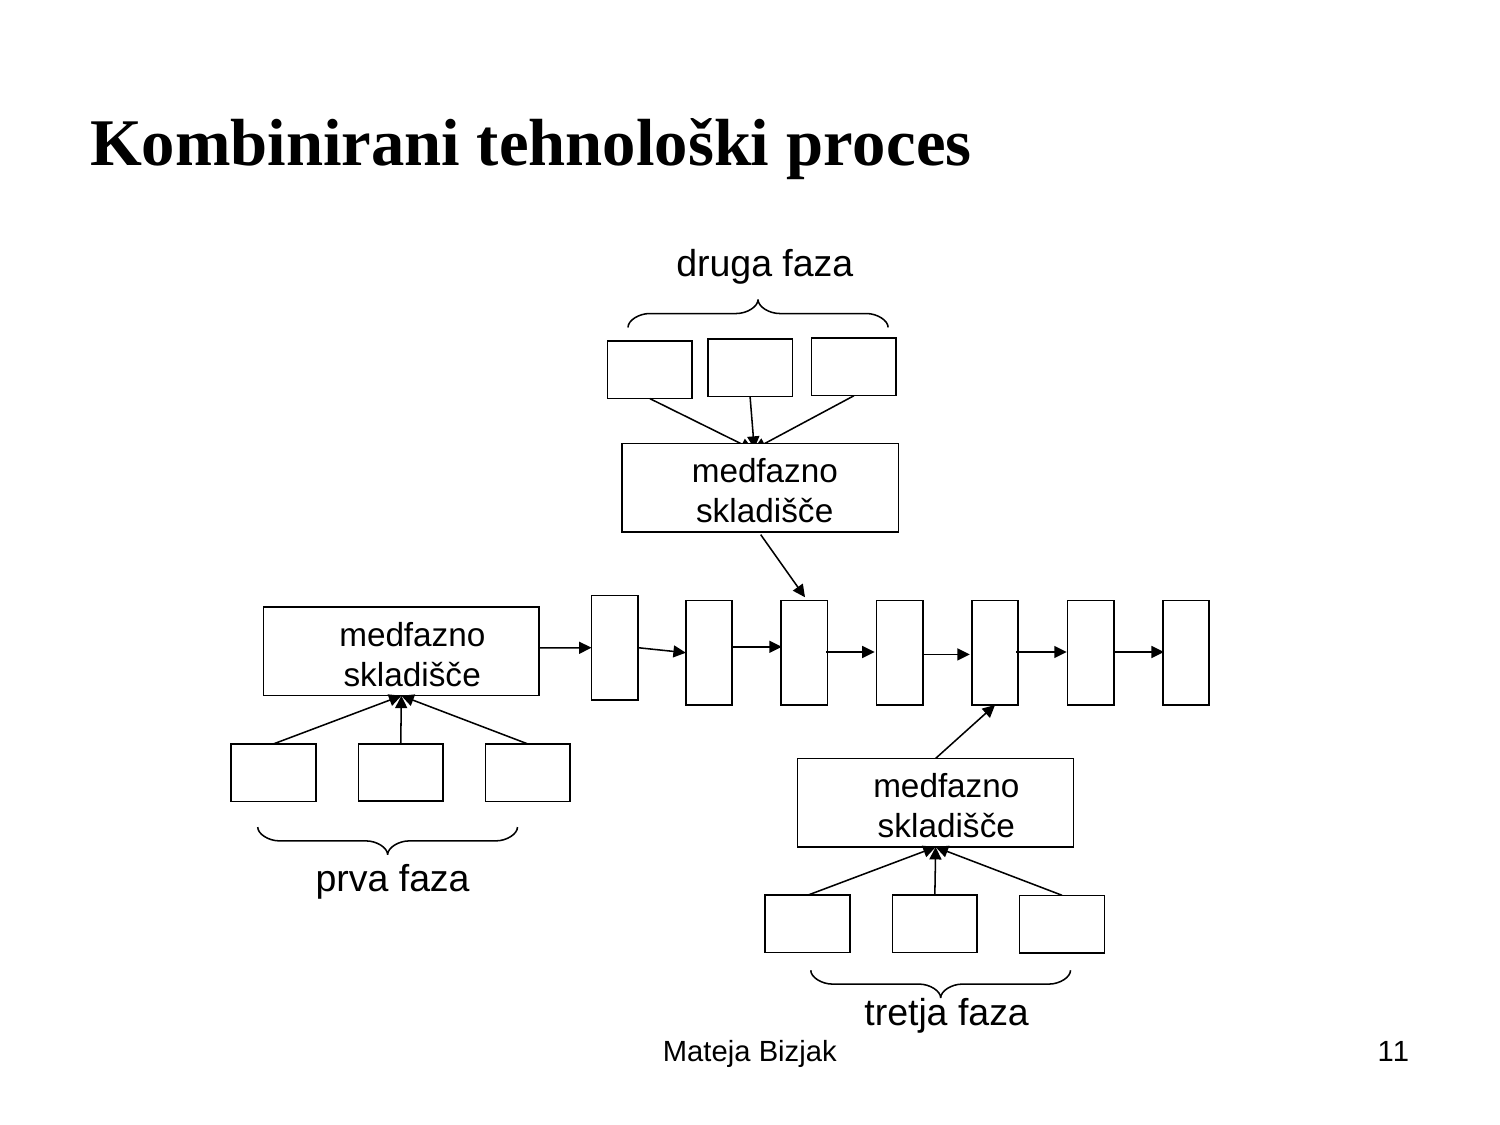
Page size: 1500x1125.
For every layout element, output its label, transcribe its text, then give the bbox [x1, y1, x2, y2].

text_box [607, 341, 693, 399]
text_box [358, 743, 444, 801]
text_box [971, 600, 1019, 705]
text_box [1019, 895, 1105, 954]
text_box [1162, 600, 1210, 705]
text_box [685, 600, 732, 705]
text_box [781, 600, 828, 705]
text_box medfazno skladišče [616, 448, 914, 530]
text_box [892, 895, 978, 953]
text_box [1067, 600, 1114, 705]
text_box [707, 338, 793, 397]
text_box <number> [1074, 1024, 1426, 1103]
text_box Mateja Bizjak [512, 1024, 988, 1103]
text_box tretja faza [849, 980, 1068, 1059]
text_box druga faza [661, 231, 880, 311]
text_box [591, 595, 639, 700]
text_box [485, 743, 570, 802]
text_box prva faza [300, 846, 519, 925]
text_box [622, 443, 899, 448]
text_box [876, 600, 924, 705]
text_box medfazno skladišče [263, 612, 562, 694]
text_box [765, 895, 850, 953]
title Kombinirani tehnološki proces [75, 45, 1426, 233]
text_box medfazno skladišče [797, 763, 1096, 845]
text_box [231, 743, 316, 802]
text_box [811, 337, 897, 396]
